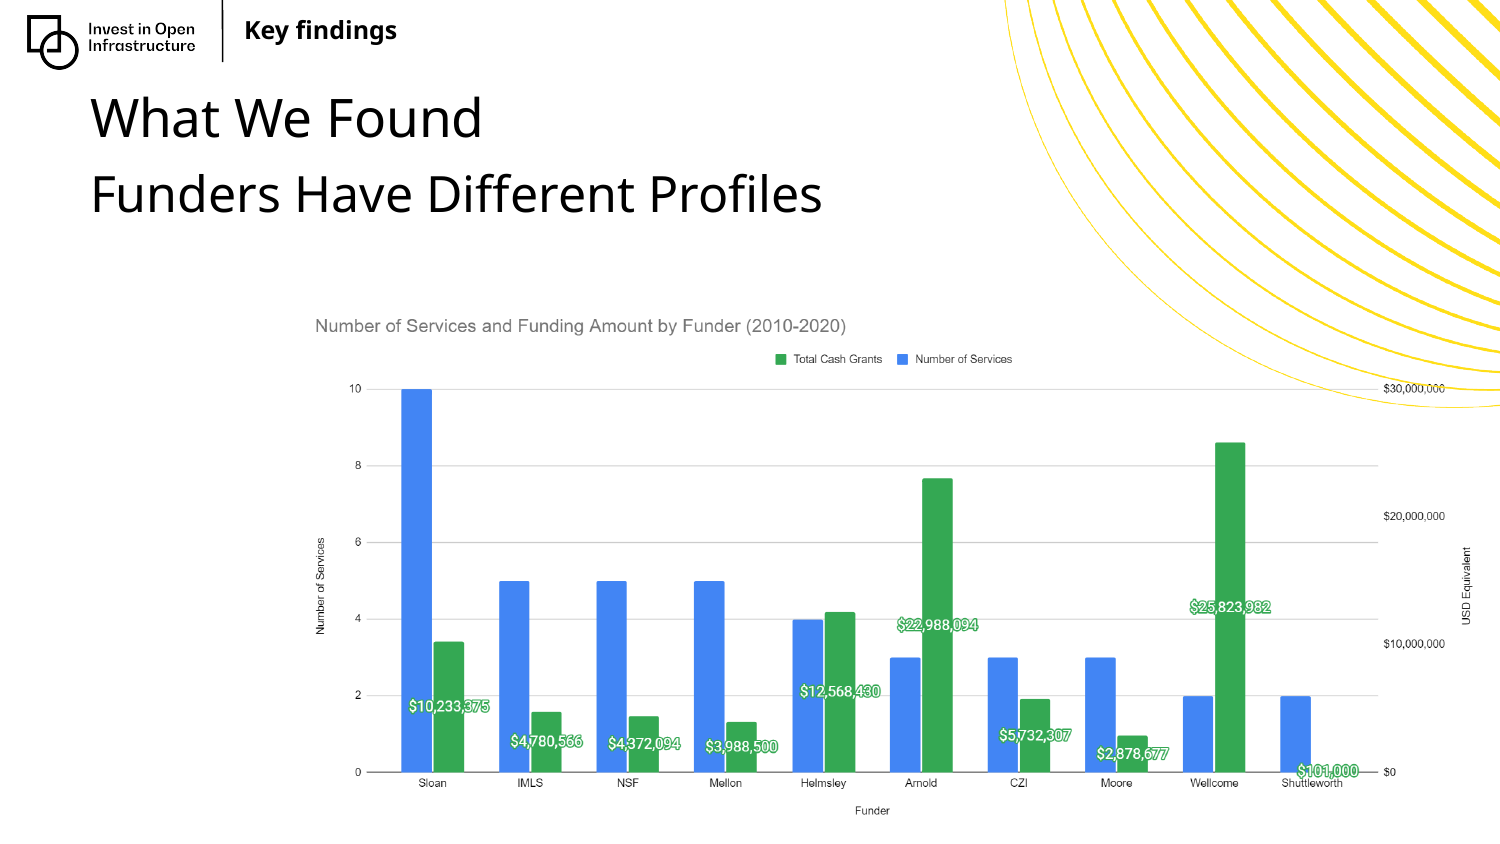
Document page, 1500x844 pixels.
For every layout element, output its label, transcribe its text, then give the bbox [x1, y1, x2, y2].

title What We Found [75, 69, 548, 164]
subtitle Funders Have Different Profiles [75, 151, 913, 308]
picture [287, 0, 1500, 844]
text_box Key findings [229, 0, 643, 61]
picture [27, 15, 195, 70]
